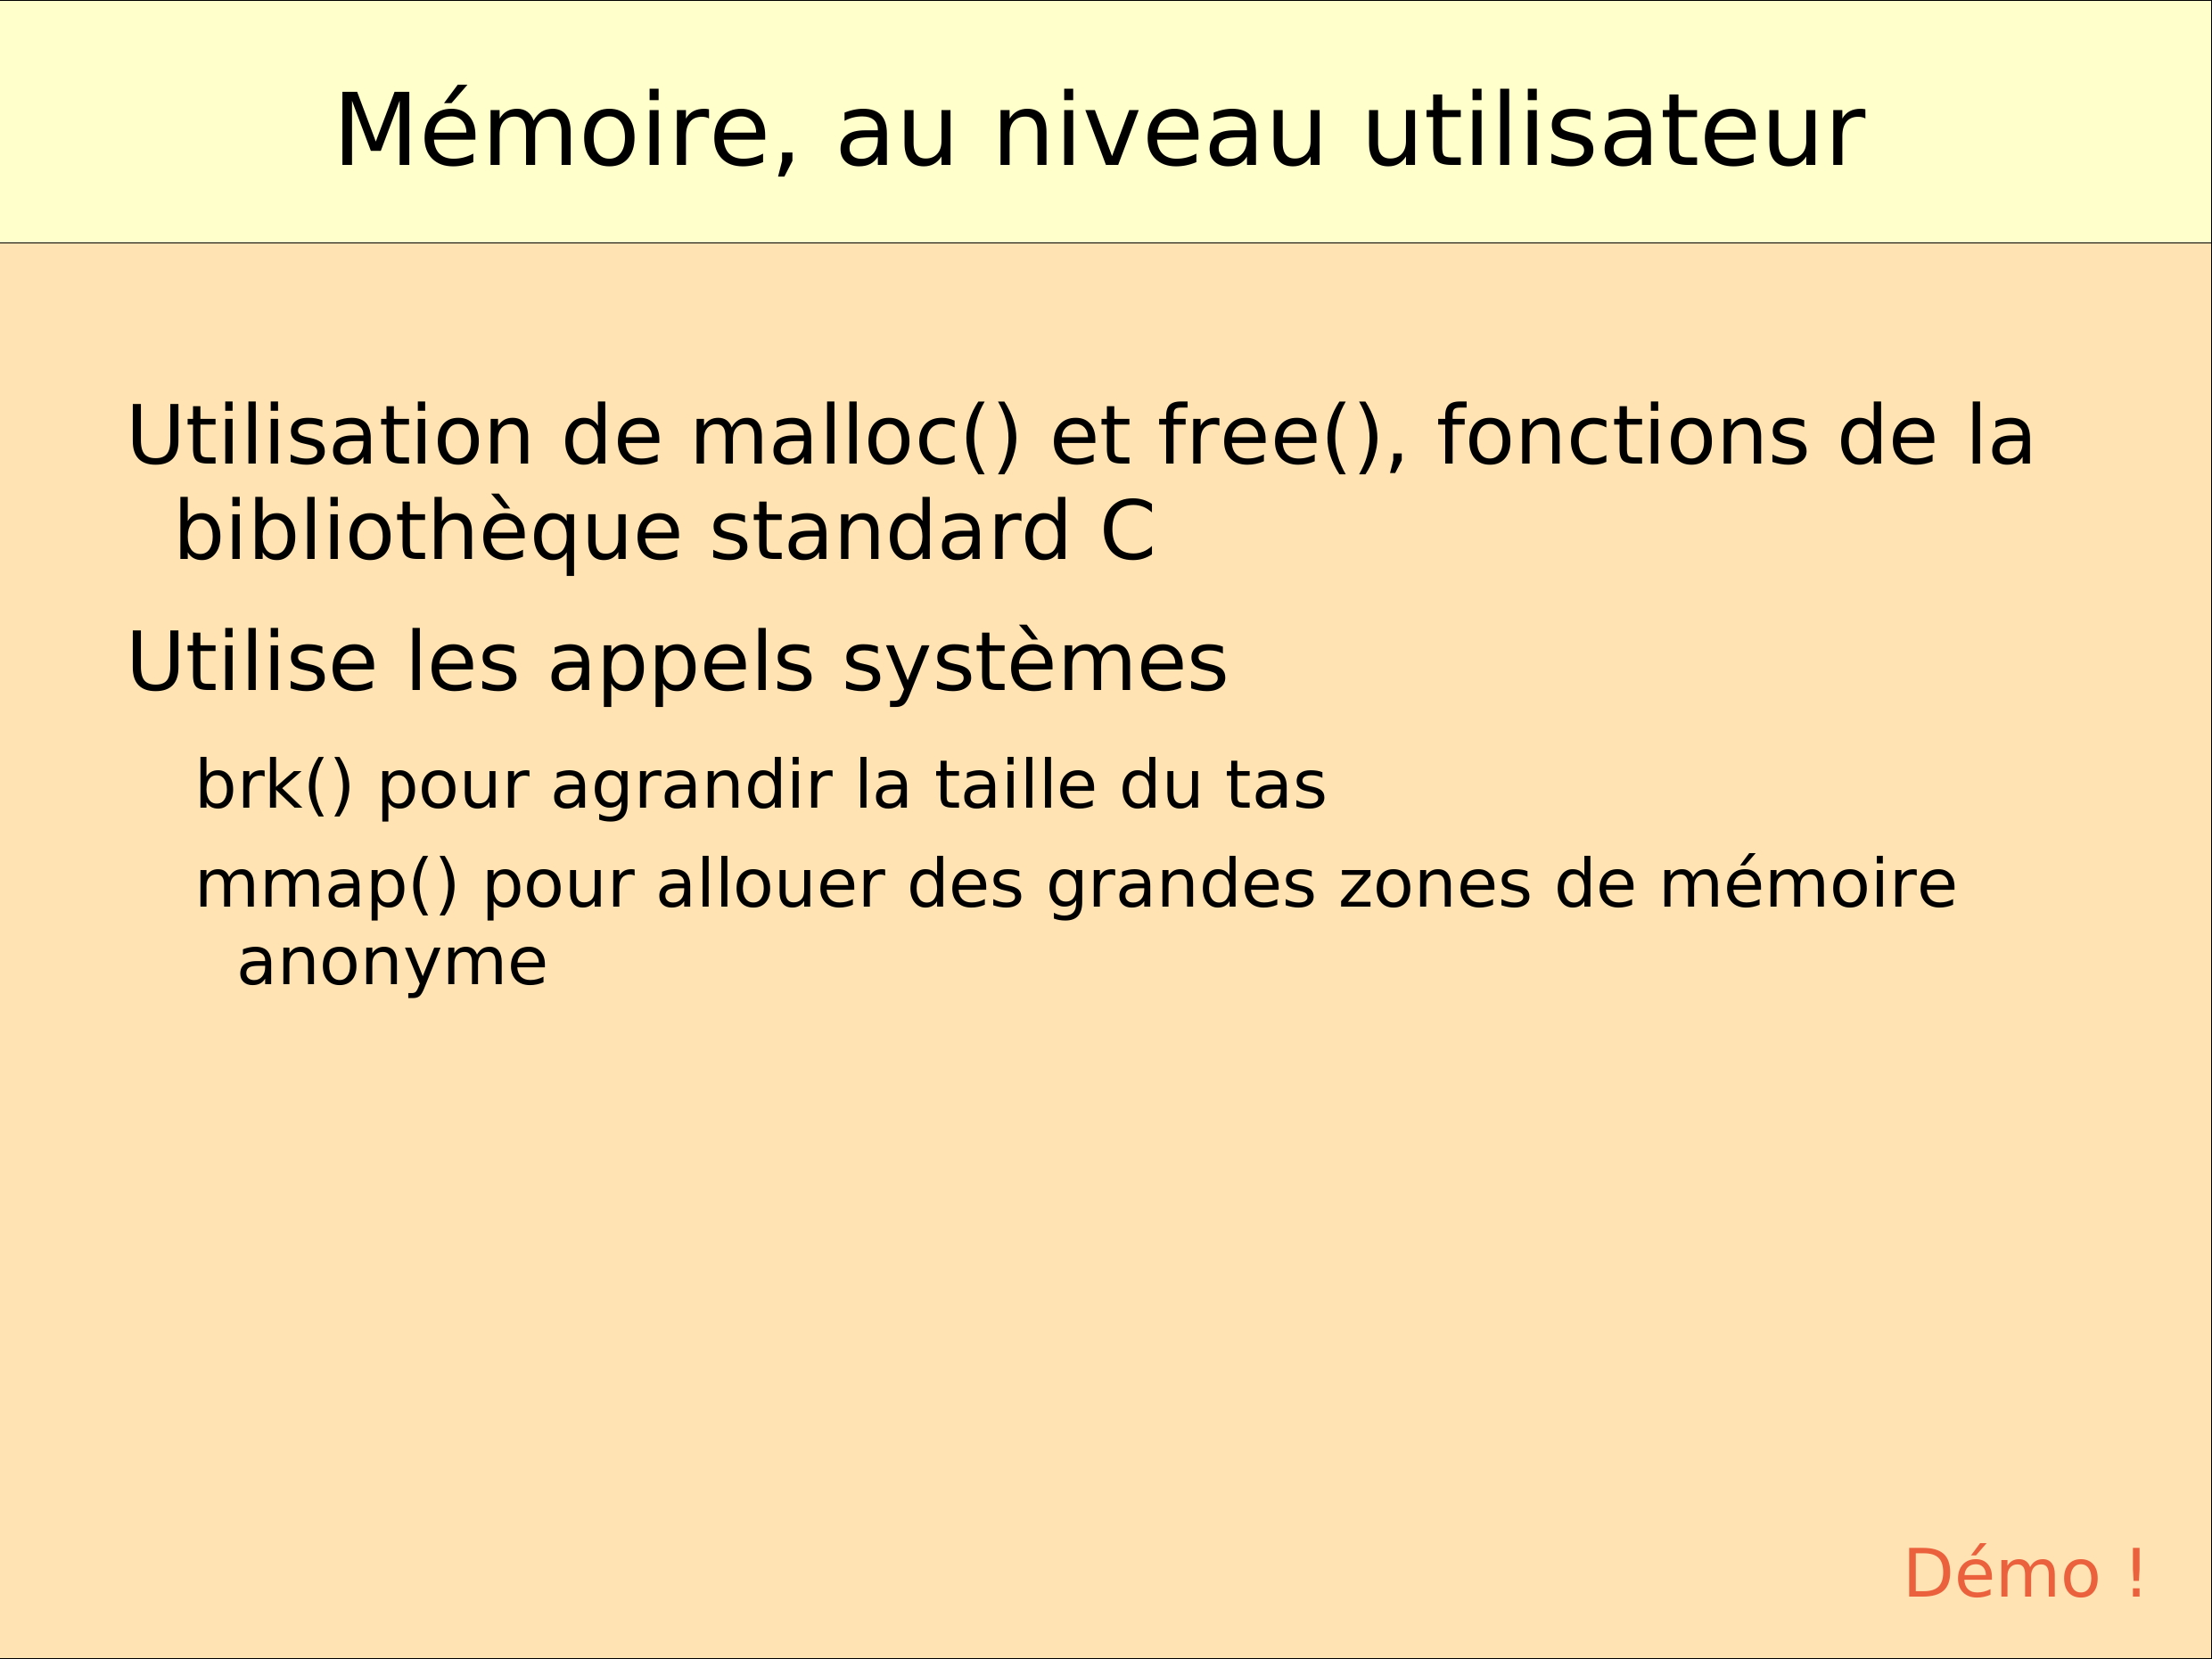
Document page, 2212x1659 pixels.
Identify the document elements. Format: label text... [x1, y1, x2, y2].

text_box Démo ! [1889, 1528, 2175, 1626]
title Mémoire, au niveau utilisateur [153, 51, 2048, 211]
list Utilisation de malloc() et free(), fonctions de la bibliothèque standard C Utilise les appels systèmes brk() pour agrandir la taille du tas mmap() pour allouer des grandes zones de mémoire anonyme [110, 388, 2101, 1482]
